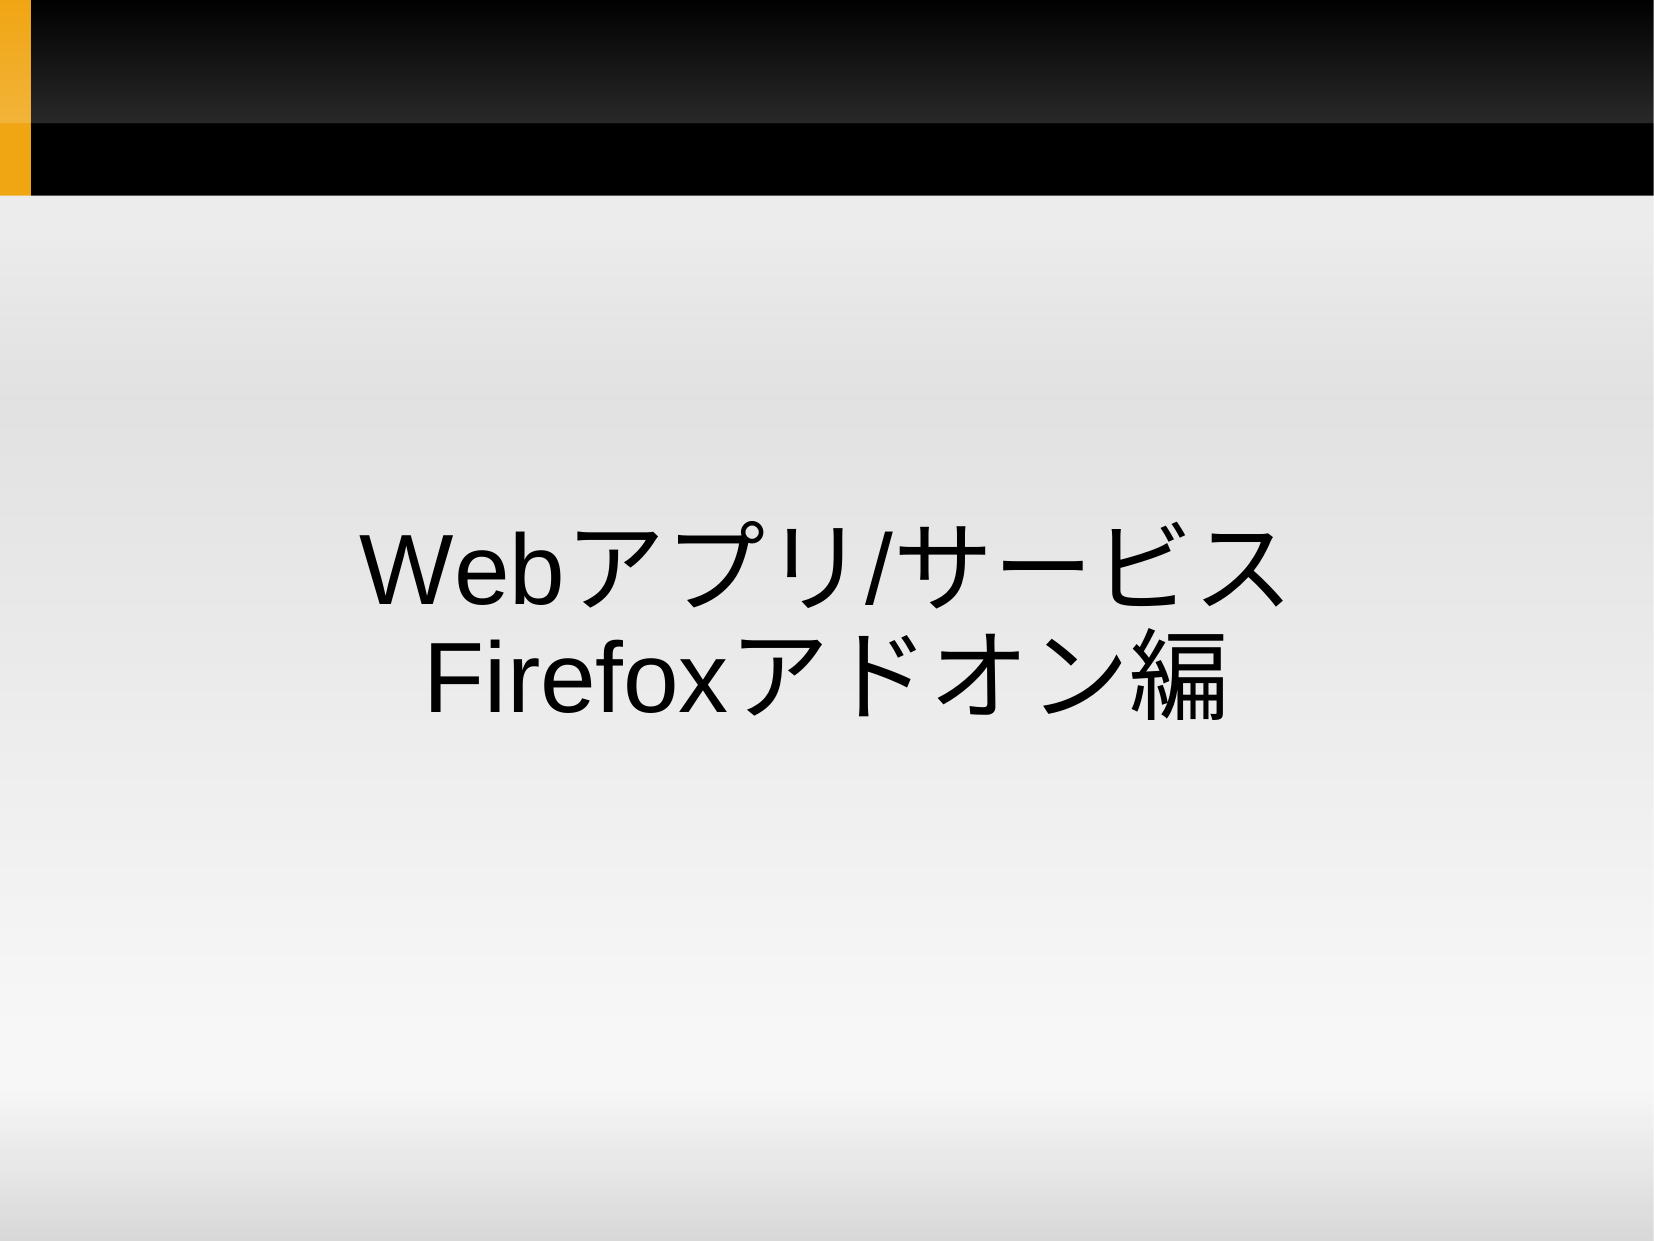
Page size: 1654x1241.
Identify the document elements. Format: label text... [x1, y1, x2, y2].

picture [0, 0, 1654, 1241]
subtitle Webアプリ/サービス Firefoxアドオン編 [82, 220, 1571, 1025]
